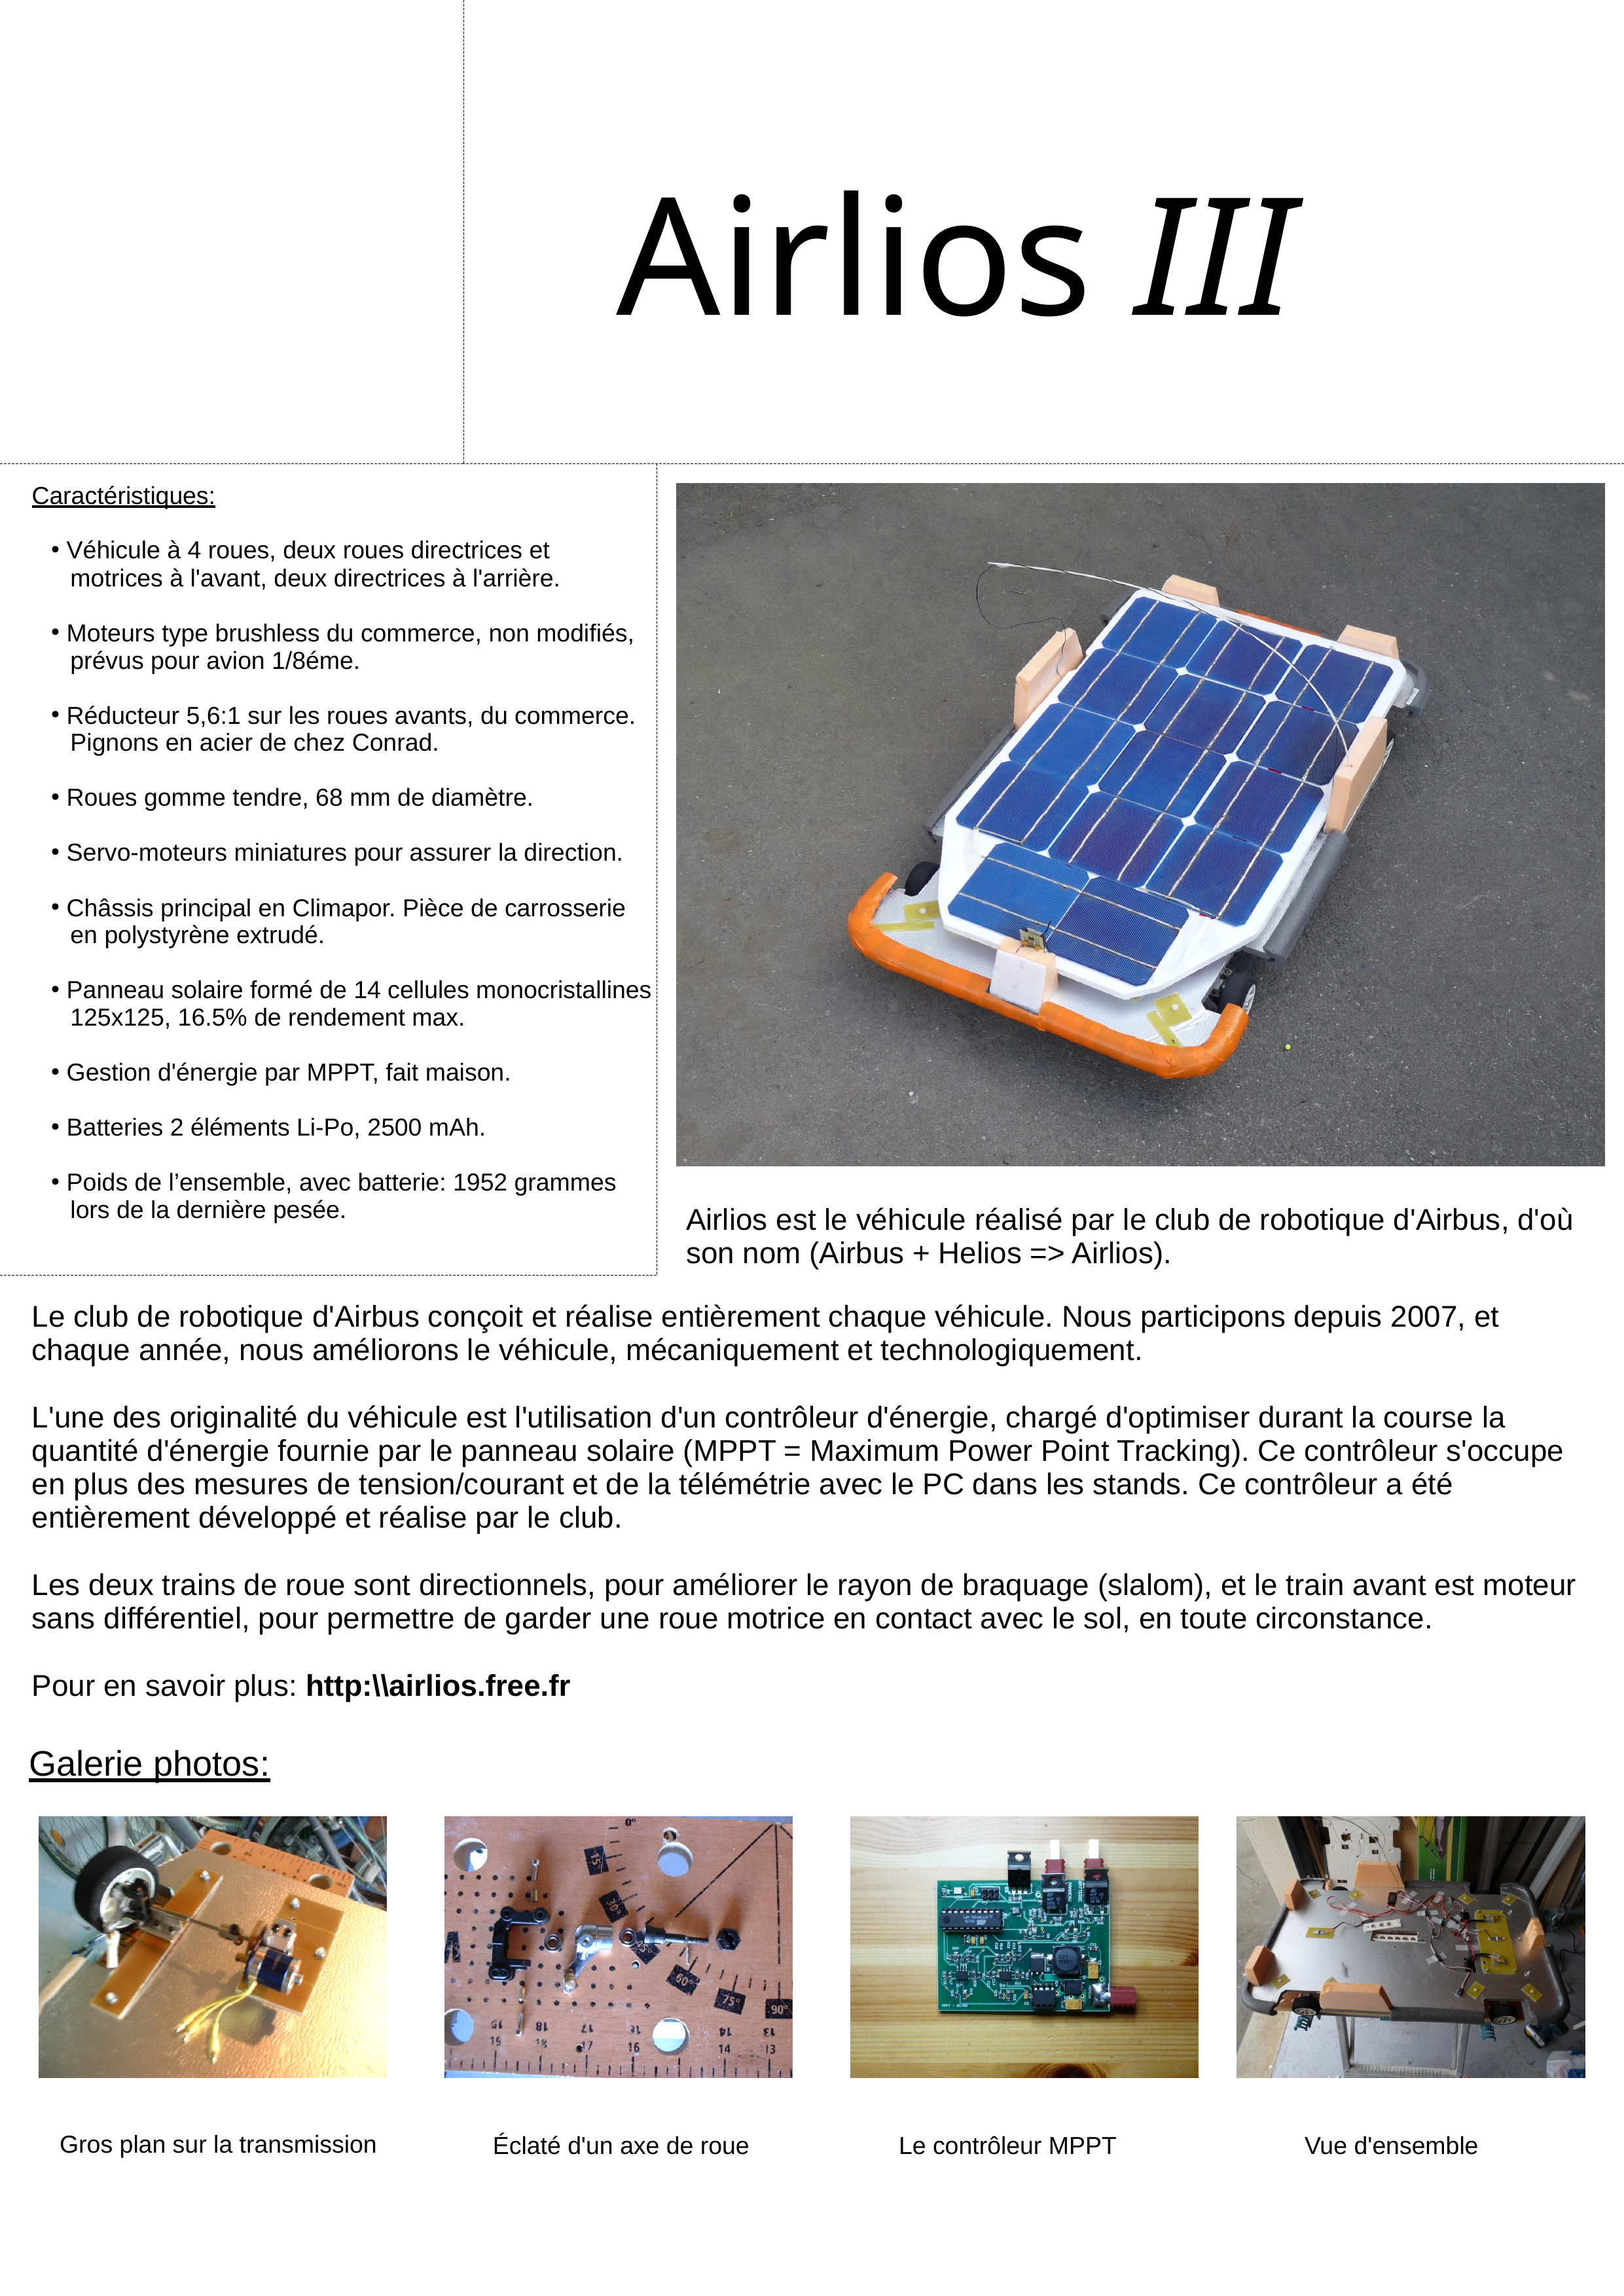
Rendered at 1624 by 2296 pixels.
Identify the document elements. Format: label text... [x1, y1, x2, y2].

picture [850, 1816, 1199, 2078]
text_box Vue d'ensemble [1295, 2127, 1489, 2165]
text_box Éclaté d'un axe de roue [483, 2127, 759, 2165]
text_box Le contrôleur MPPT [889, 2127, 1127, 2165]
picture [1236, 1816, 1585, 2078]
text_box Le club de robotique d'Airbus conçoit et réalise entièrement chaque véhicule. Nous participons depuis 2007, et chaque année, nous améliorons le véhicule, mécaniquement et technologiquement. L'une des originalité du véhicule est l'utilisation d'un contrôleur d'énergie, chargé d'optimiser durant la course la quantité d'énergie fournie par le panneau solaire (MPPT = Maximum Power Point Tracking). Ce contrôleur s'occupe en plus des mesures de tension/courant et de la télémétrie avec le PC dans les stands. Ce contrôleur a été entièrement développé et réalise par le club. Les deux trains de roue sont directionnels, pour améliorer le rayon de braquage (slalom), et le train avant est moteur sans différentiel, pour permettre de garder une roue motrice en contact avec le sol, en toute circonstance. Pour en savoir plus: http:\\airlios.free.fr [22, 1295, 1587, 1706]
text_box Airlios est le véhicule réalisé par le club de robotique d'Airbus, d'où son nom (Airbus + Helios => Airlios). [676, 1198, 1593, 1275]
picture [39, 1816, 387, 2078]
picture [444, 1816, 793, 2078]
text_box Airlios III [606, 135, 1450, 376]
text_box Caractéristiques: Véhicule à 4 roues, deux roues directrices et motrices à l'avant, deux directrices à l'arrière. Moteurs type brushless du commerce, non modifiés, prévus pour avion 1/8éme. Réducteur 5,6:1 sur les roues avants, du commerce. Pignons en acier de chez Conrad. Roues gomme tendre, 68 mm de diamètre. Servo-moteurs miniatures pour assurer la direction. Châssis principal en Climapor. Pièce de carrosserie en polystyrène extrudé. Panneau solaire formé de 14 cellules monocristallines 125x125, 16.5% de rendement max. Gestion d'énergie par MPPT, fait maison. Batteries 2 éléments Li-Po, 2500 mAh. Poids de l’ensemble, avec batterie: 1952 grammes lors de la dernière pesée. [22, 476, 698, 1257]
text_box Gros plan sur la transmission [50, 2126, 387, 2163]
picture [676, 483, 1605, 1166]
text_box Galerie photos: [19, 1739, 280, 1789]
